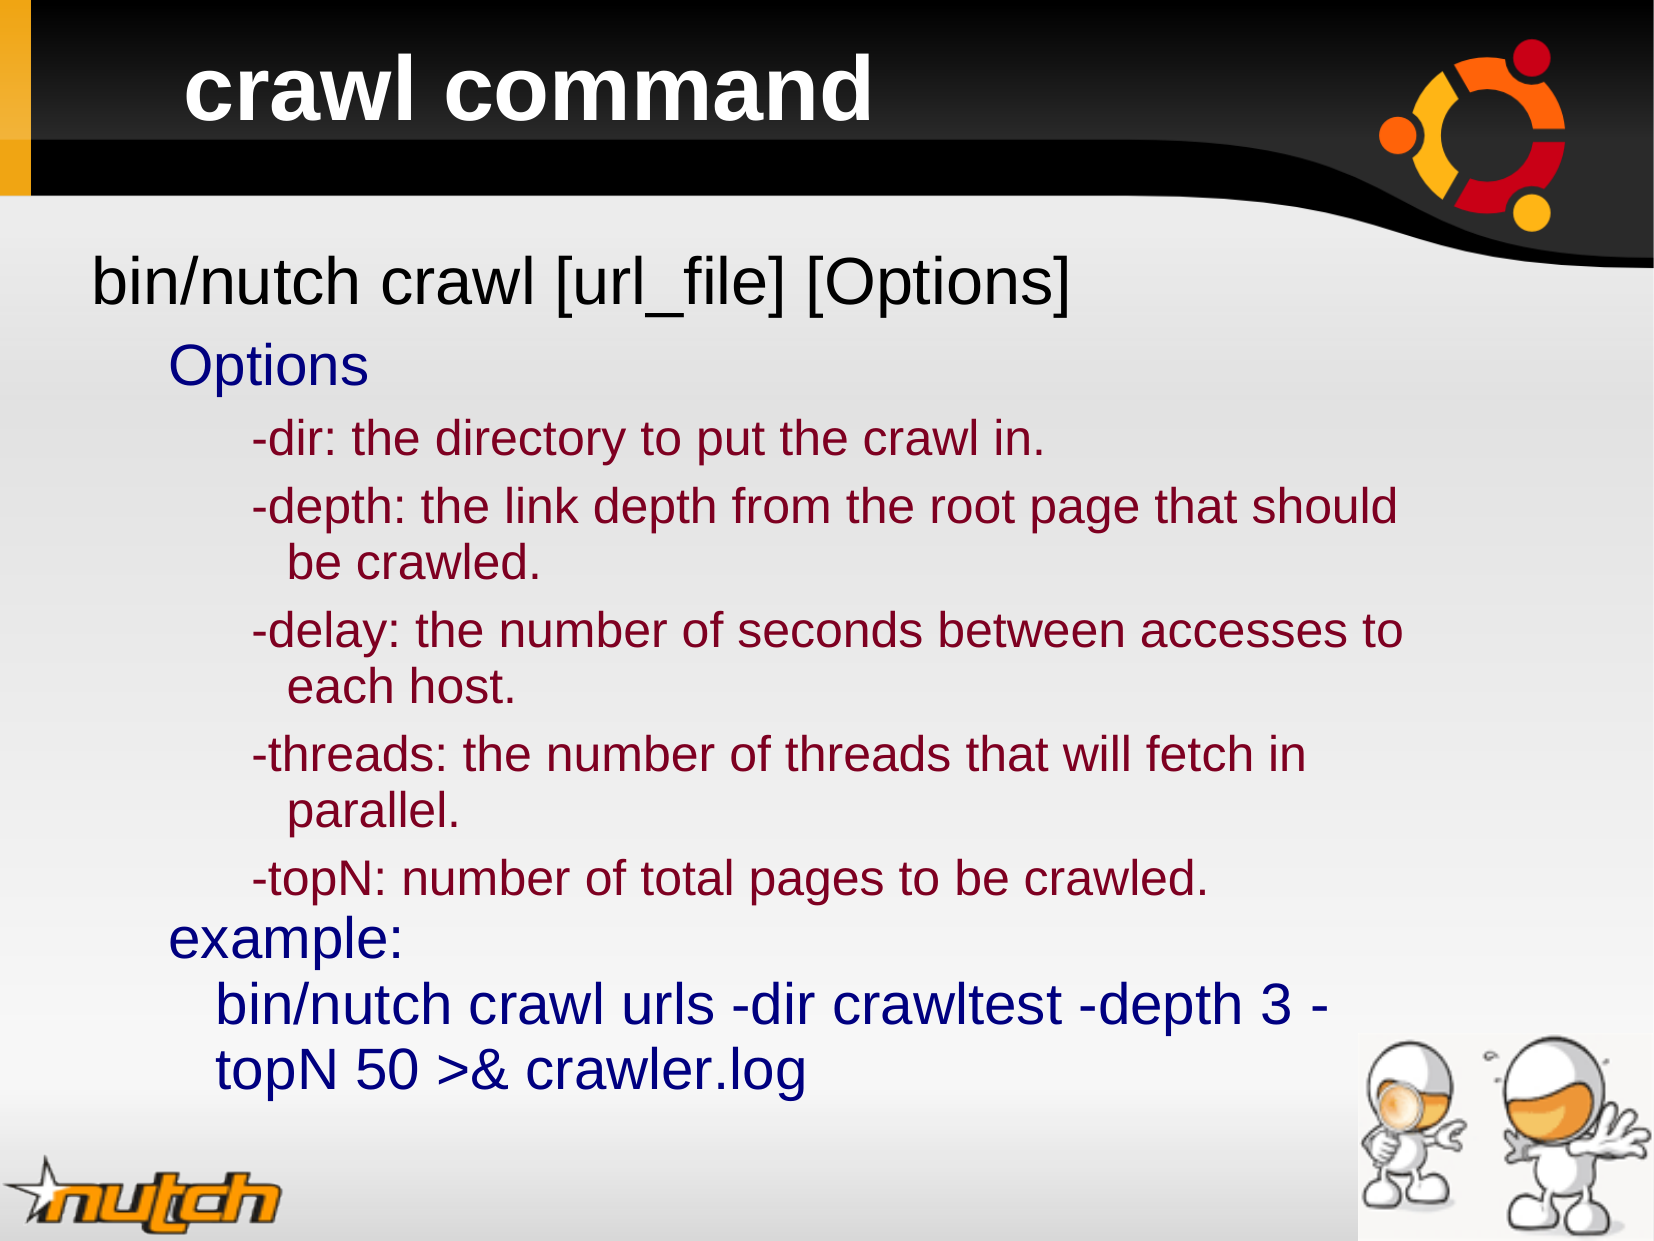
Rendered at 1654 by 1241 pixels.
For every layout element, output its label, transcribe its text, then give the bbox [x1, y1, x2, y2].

picture [0, 0, 1654, 1241]
title crawl command [168, 17, 1463, 148]
list bin/nutch crawl [url_file] [Options] Options -dir: the directory to put the crawl in. -depth: the link depth from the root page that should be crawled. -delay: the number of seconds between accesses to each host. -threads: the number of threads that will fetch in parallel. -topN: number of total pages to be crawled. example: bin/nutch crawl urls -dir crawltest -depth 3 -topN 50 >& crawler.log [59, 236, 1445, 1108]
